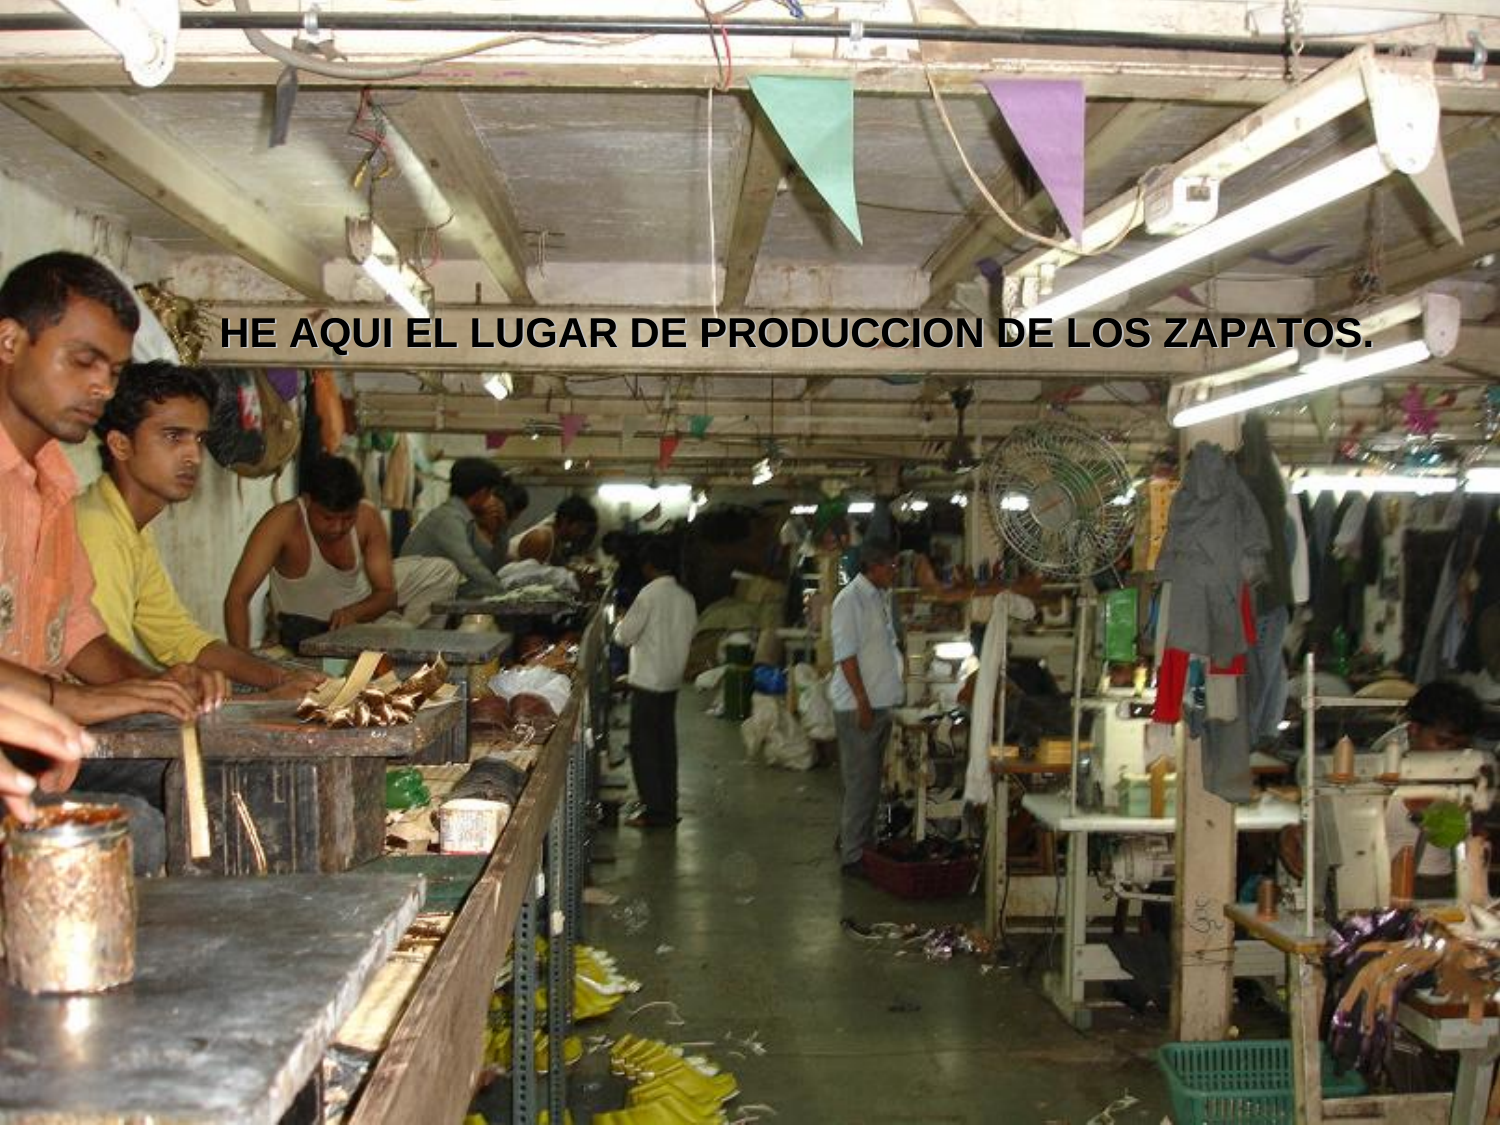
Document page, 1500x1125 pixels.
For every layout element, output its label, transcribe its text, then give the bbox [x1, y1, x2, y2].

picture [0, 0, 1500, 1125]
text_box HE AQUI EL LUGAR DE PRODUCCION DE LOS ZAPATOS. [105, 297, 1489, 364]
